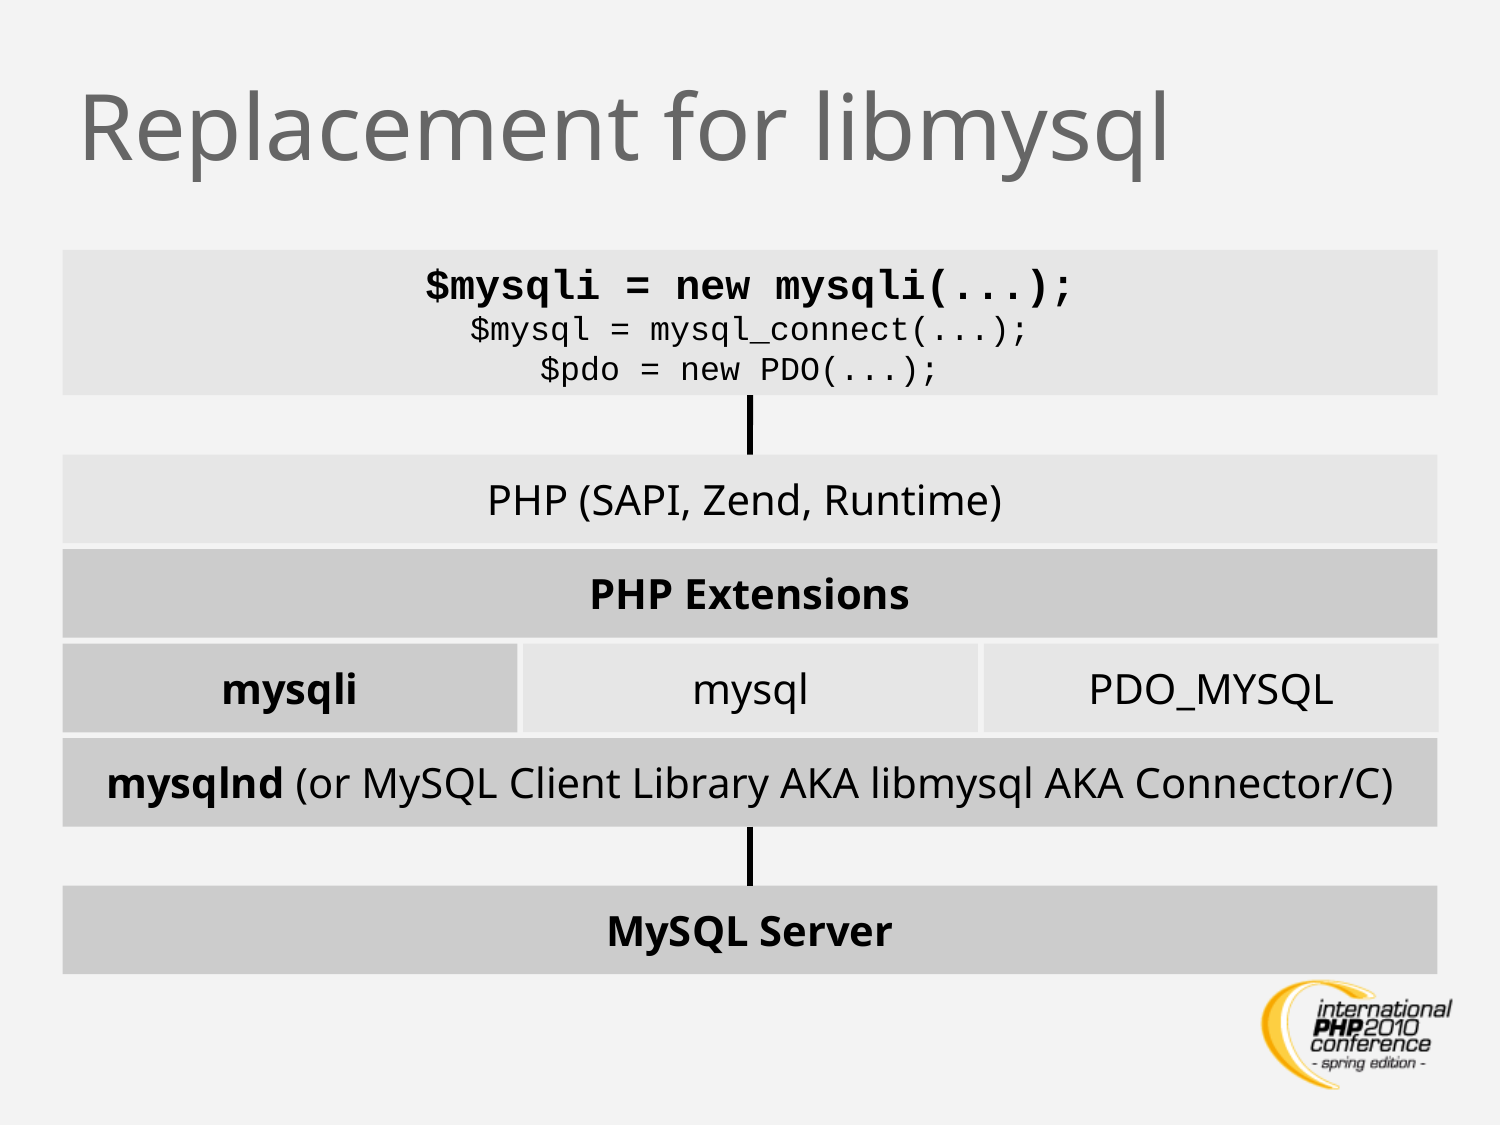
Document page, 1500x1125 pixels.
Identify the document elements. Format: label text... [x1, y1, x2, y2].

text_box mysqlnd (or MySQL Client Library AKA libmysql AKA Connector/C) [62, 738, 1438, 827]
title Replacement for libmysql [62, 37, 1438, 213]
text_box MySQL Server [62, 885, 1438, 975]
picture [0, 0, 1500, 1125]
text_box mysql [523, 643, 978, 733]
text_box mysqli [62, 643, 518, 733]
text_box PHP (SAPI, Zend, Runtime) [62, 454, 1438, 544]
text_box PHP Extensions [62, 549, 1438, 638]
text_box PDO_MYSQL [983, 643, 1439, 733]
text_box $mysqli = new mysqli(...); $mysql = mysql_connect(...); $pdo = new PDO(...); [62, 249, 1438, 396]
